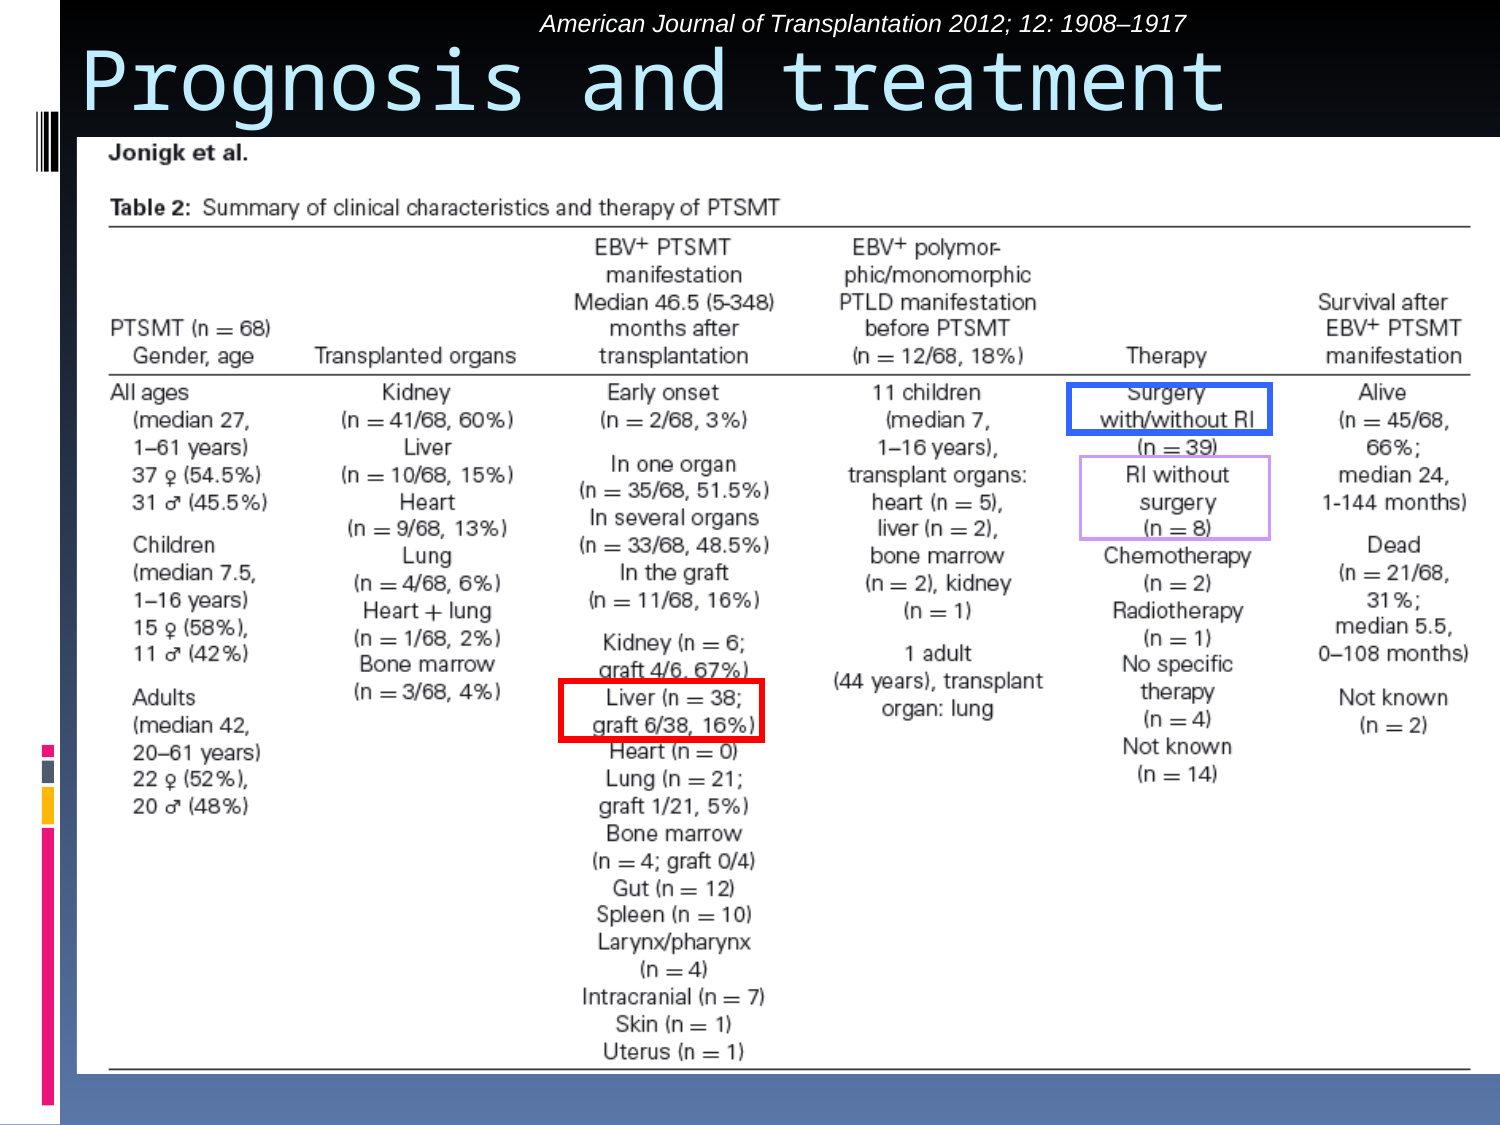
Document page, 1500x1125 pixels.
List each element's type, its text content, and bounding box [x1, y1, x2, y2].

text_box American Journal of Transplantation 2012; 12: 1908–1917 [525, 0, 1500, 46]
title Prognosis and treatment [64, 19, 1340, 170]
picture [76, 137, 1500, 1074]
